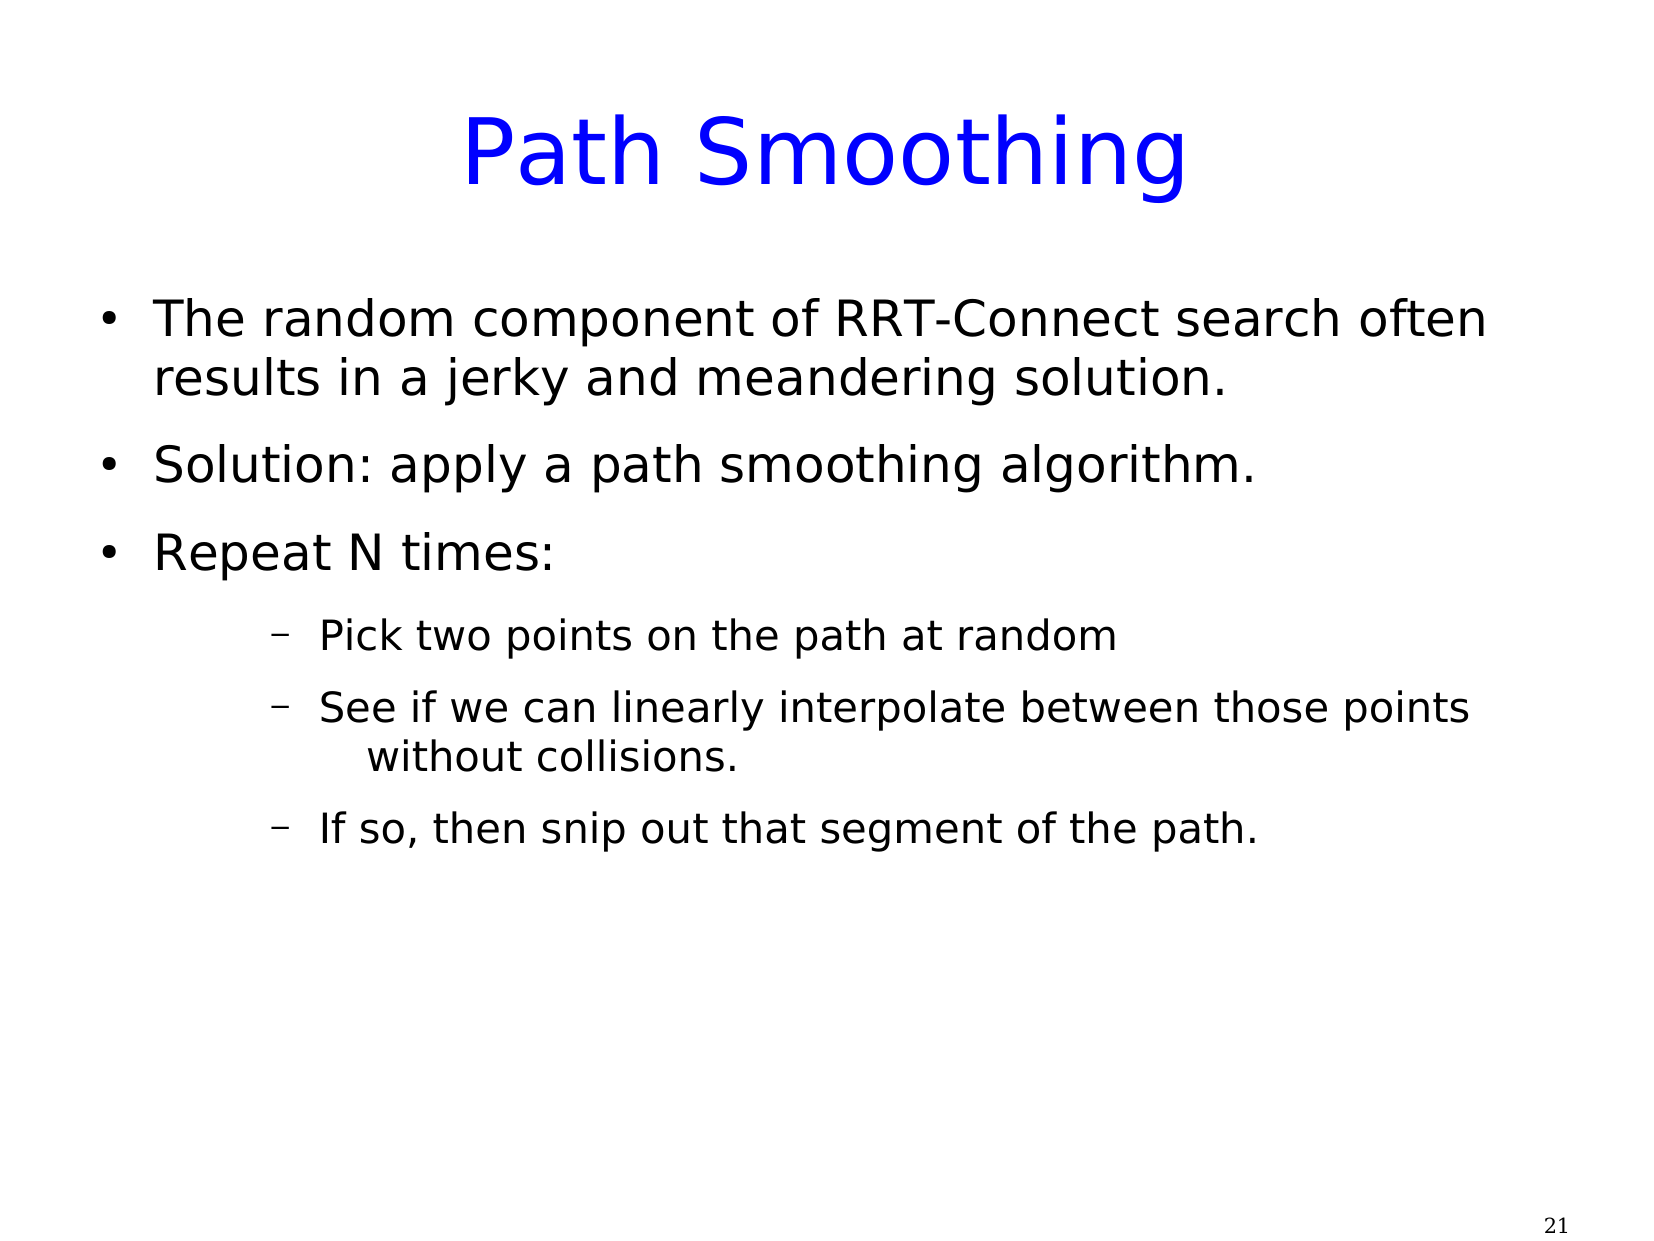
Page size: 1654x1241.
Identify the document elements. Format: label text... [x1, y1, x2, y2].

title Path Smoothing [82, 56, 1571, 250]
list The random component of RRT-Connect search often results in a jerky and meandering solution. Solution: apply a path smoothing algorithm. Repeat N times: Pick two points on the path at random See if we can linearly interpolate between those points without collisions. If so, then snip out that segment of the path. [82, 290, 1571, 1095]
